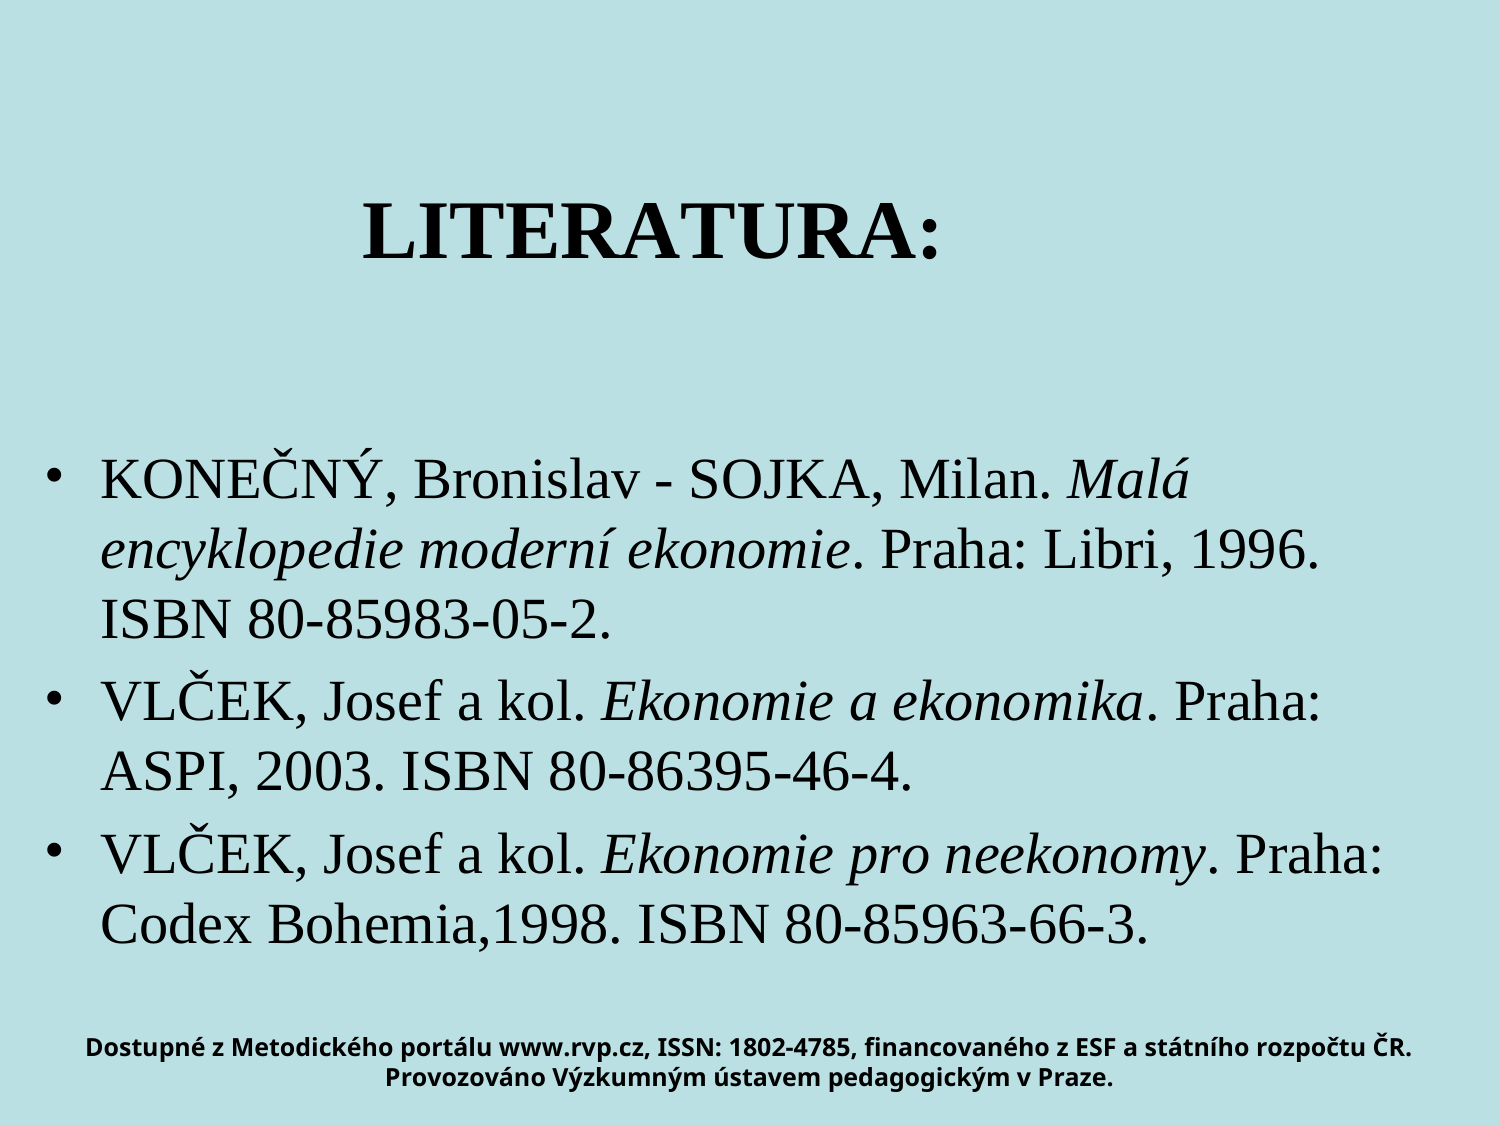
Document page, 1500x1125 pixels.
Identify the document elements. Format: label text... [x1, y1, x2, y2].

text_box Dostupné z Metodického portálu www.rvp.cz, ISSN: 1802-4785, financovaného z ESF a státního rozpočtu ČR. Provozováno Výzkumným ústavem pedagogickým v Praze. [35, 1024, 1465, 1100]
title LITERATURA: [336, 42, 960, 284]
list KONEČNÝ, Bronislav - SOJKA, Milan. Malá encyklopedie moderní ekonomie. Praha: Libri, 1996. ISBN 80-85983-05-2. VLČEK, Josef a kol. Ekonomie a ekonomika. Praha: ASPI, 2003. ISBN 80-86395-46-4. VLČEK, Josef a kol. Ekonomie pro neekonomy. Praha: Codex Bohemia,1998. ISBN 80-85963-66-3. [29, 350, 1471, 1095]
